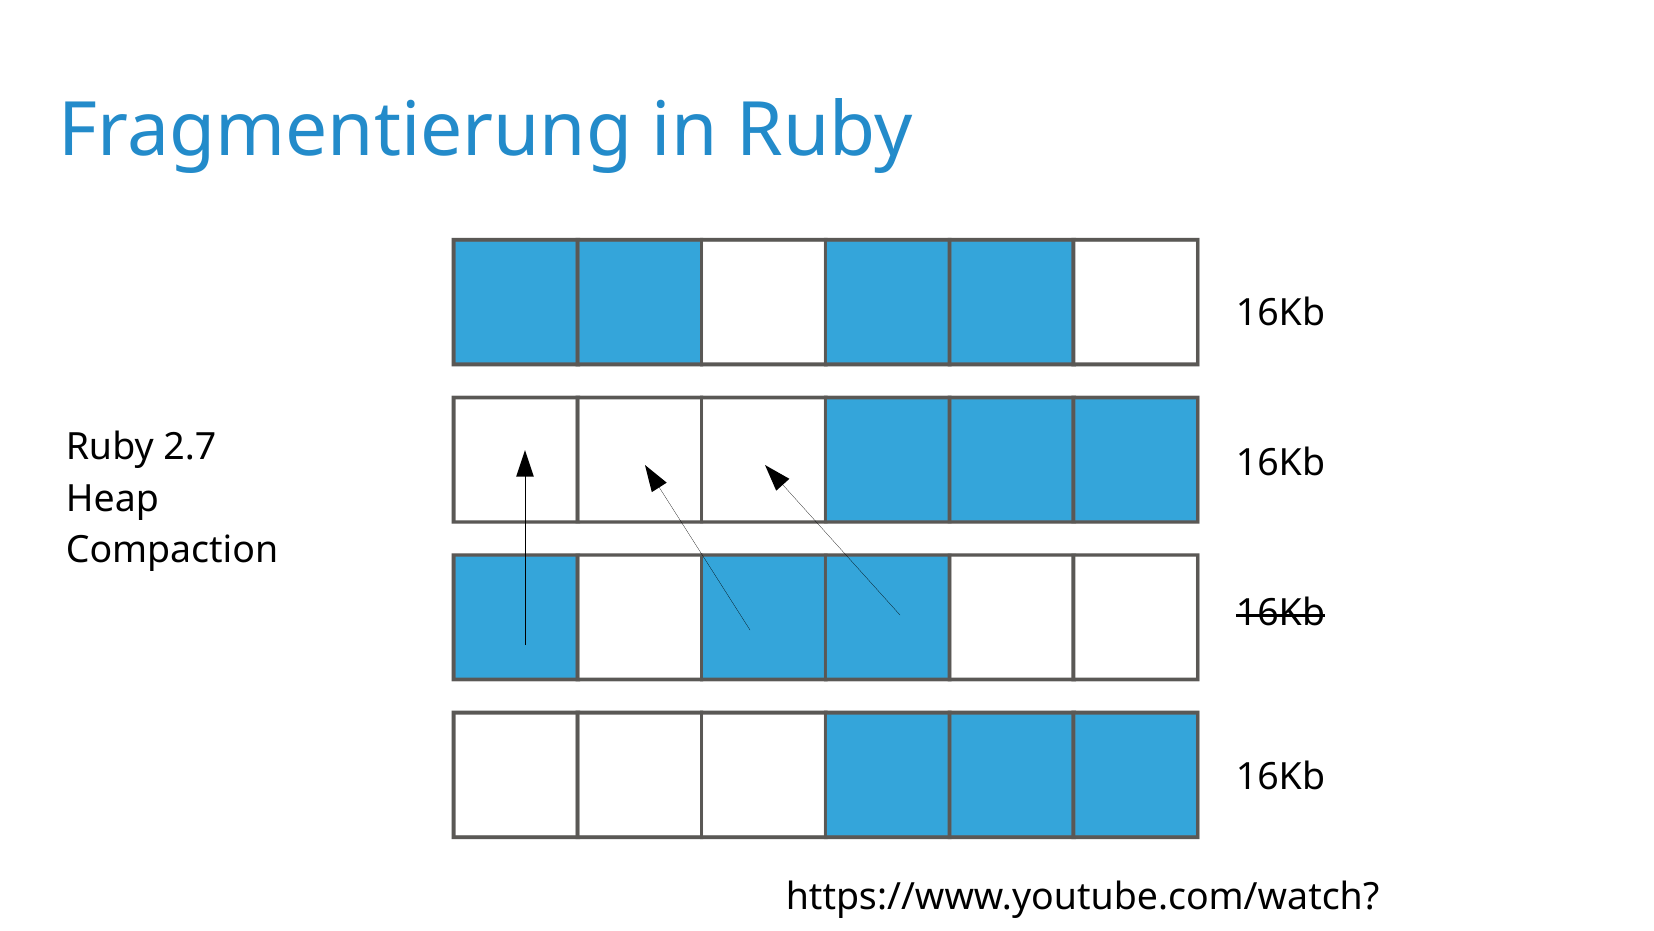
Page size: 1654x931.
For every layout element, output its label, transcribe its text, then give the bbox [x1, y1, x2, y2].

text_box 16Kb [1230, 750, 1471, 795]
text_box 16Kb [1230, 285, 1471, 331]
text_box Ruby 2.7 Heap Compaction [60, 420, 316, 553]
text_box 16Kb [1230, 435, 1471, 481]
text_box 16Kb [1230, 585, 1471, 631]
text_box https://www.youtube.com/watch?v=H8iWLoarTZc [780, 870, 1627, 915]
picture [435, 222, 1215, 856]
title Fragmentierung in Ruby [59, 59, 1595, 178]
